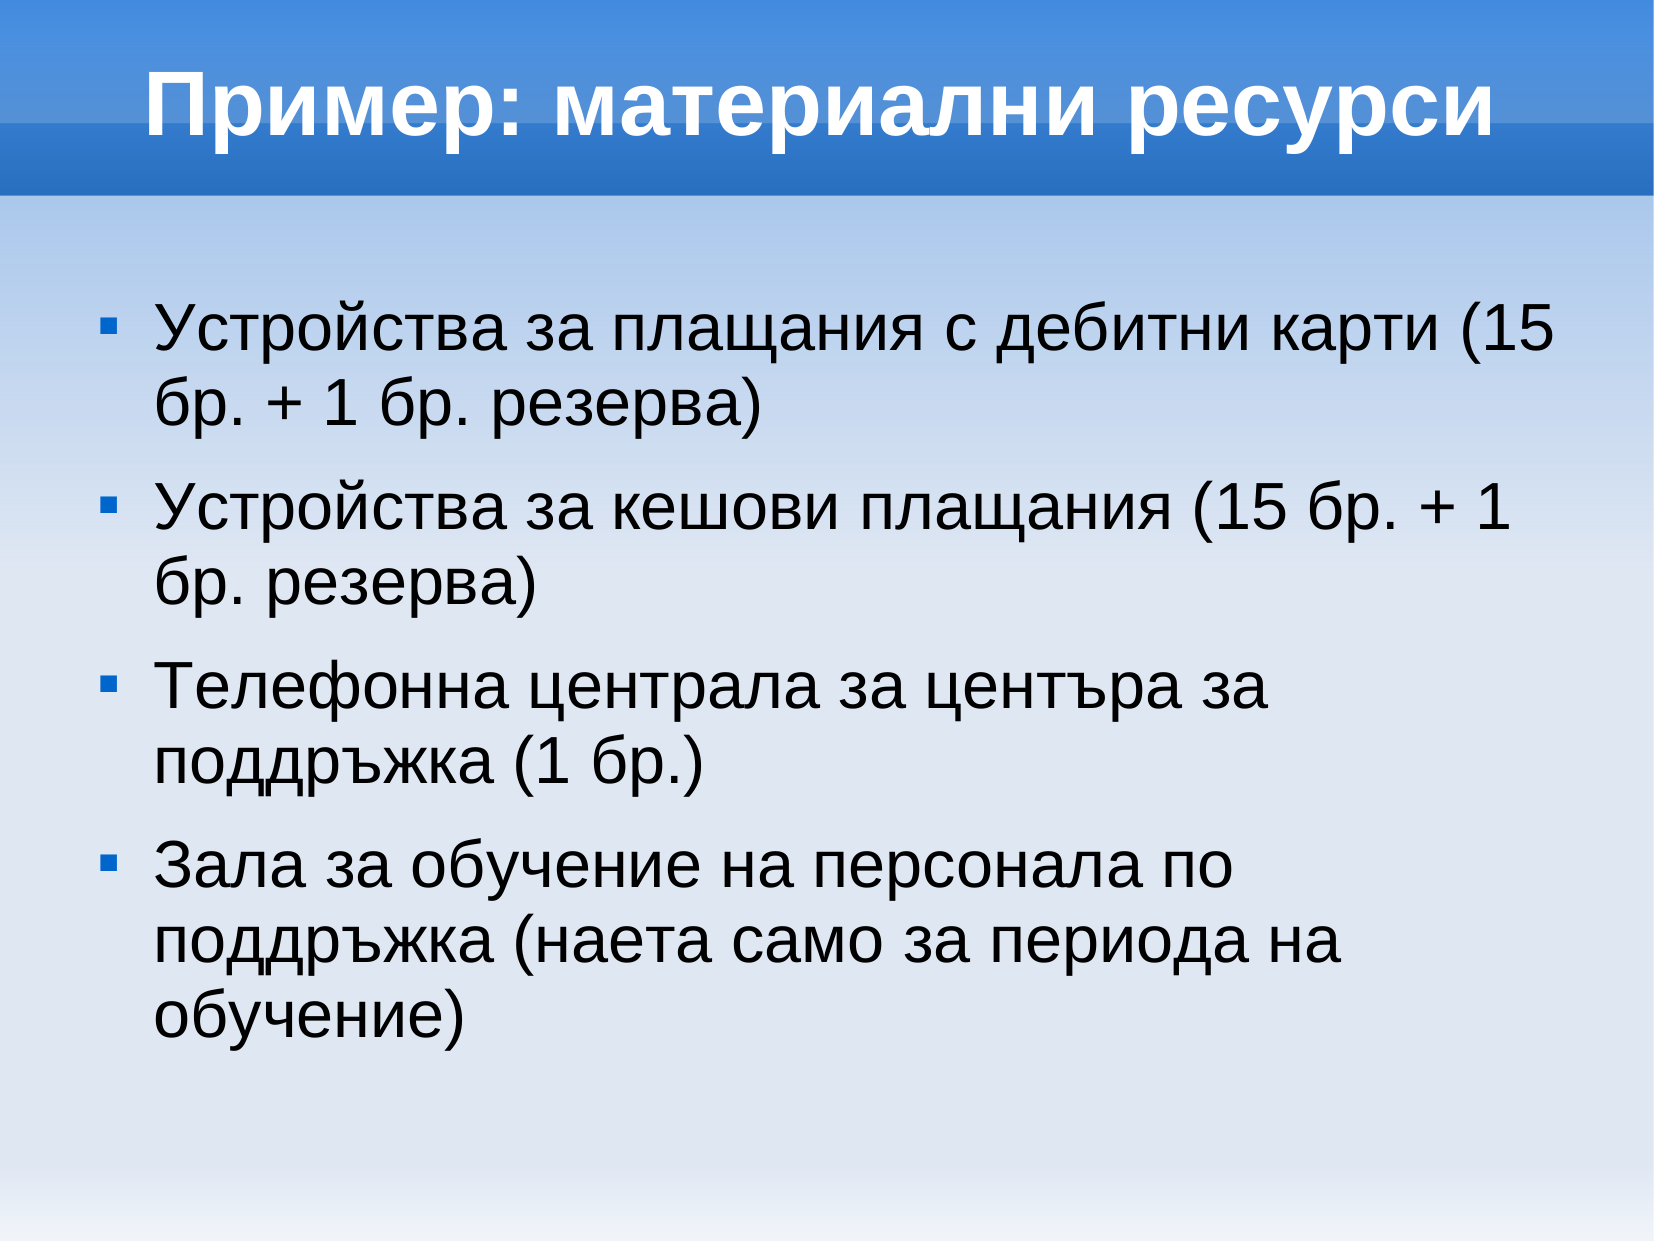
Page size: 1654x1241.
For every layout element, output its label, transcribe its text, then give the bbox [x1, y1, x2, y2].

picture [0, 0, 1654, 1241]
title Пример: материални ресурси [76, 0, 1565, 208]
list Устройства за плащания с дебитни карти (15 бр. + 1 бр. резерва) Устройства за кешови плащания (15 бр. + 1 бр. резерва) Телефонна централа за центъра за поддръжка (1 бр.) Зала за обучение на персонала по поддръжка (наета само за периода на обучение) [82, 290, 1571, 1109]
